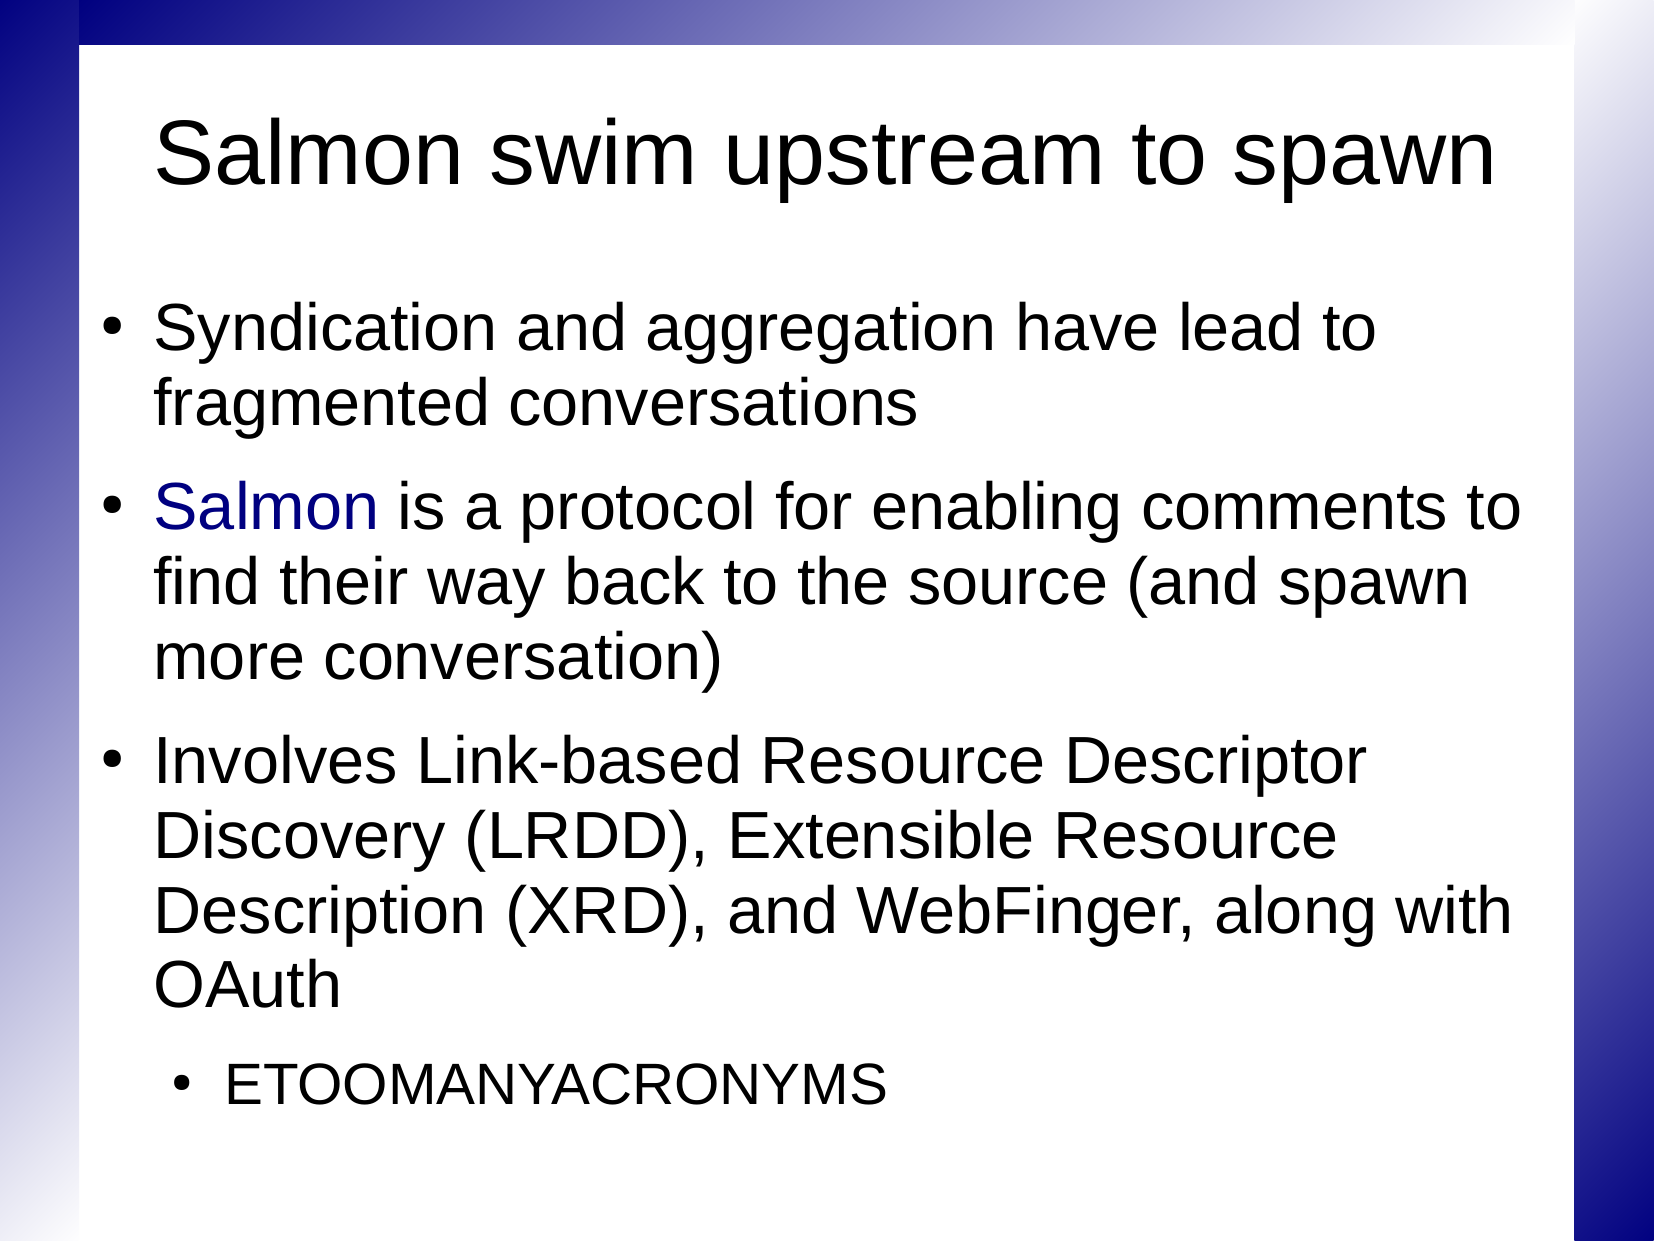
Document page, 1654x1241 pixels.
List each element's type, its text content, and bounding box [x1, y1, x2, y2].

list Syndication and aggregation have lead to fragmented conversations Salmon is a protocol for enabling comments to find their way back to the source (and spawn more conversation) Involves Link-based Resource Descriptor Discovery (LRDD), Extensible Resource Description (XRD), and WebFinger, along with OAuth ETOOMANYACRONYMS [82, 290, 1571, 1117]
title Salmon swim upstream to spawn [82, 56, 1571, 250]
